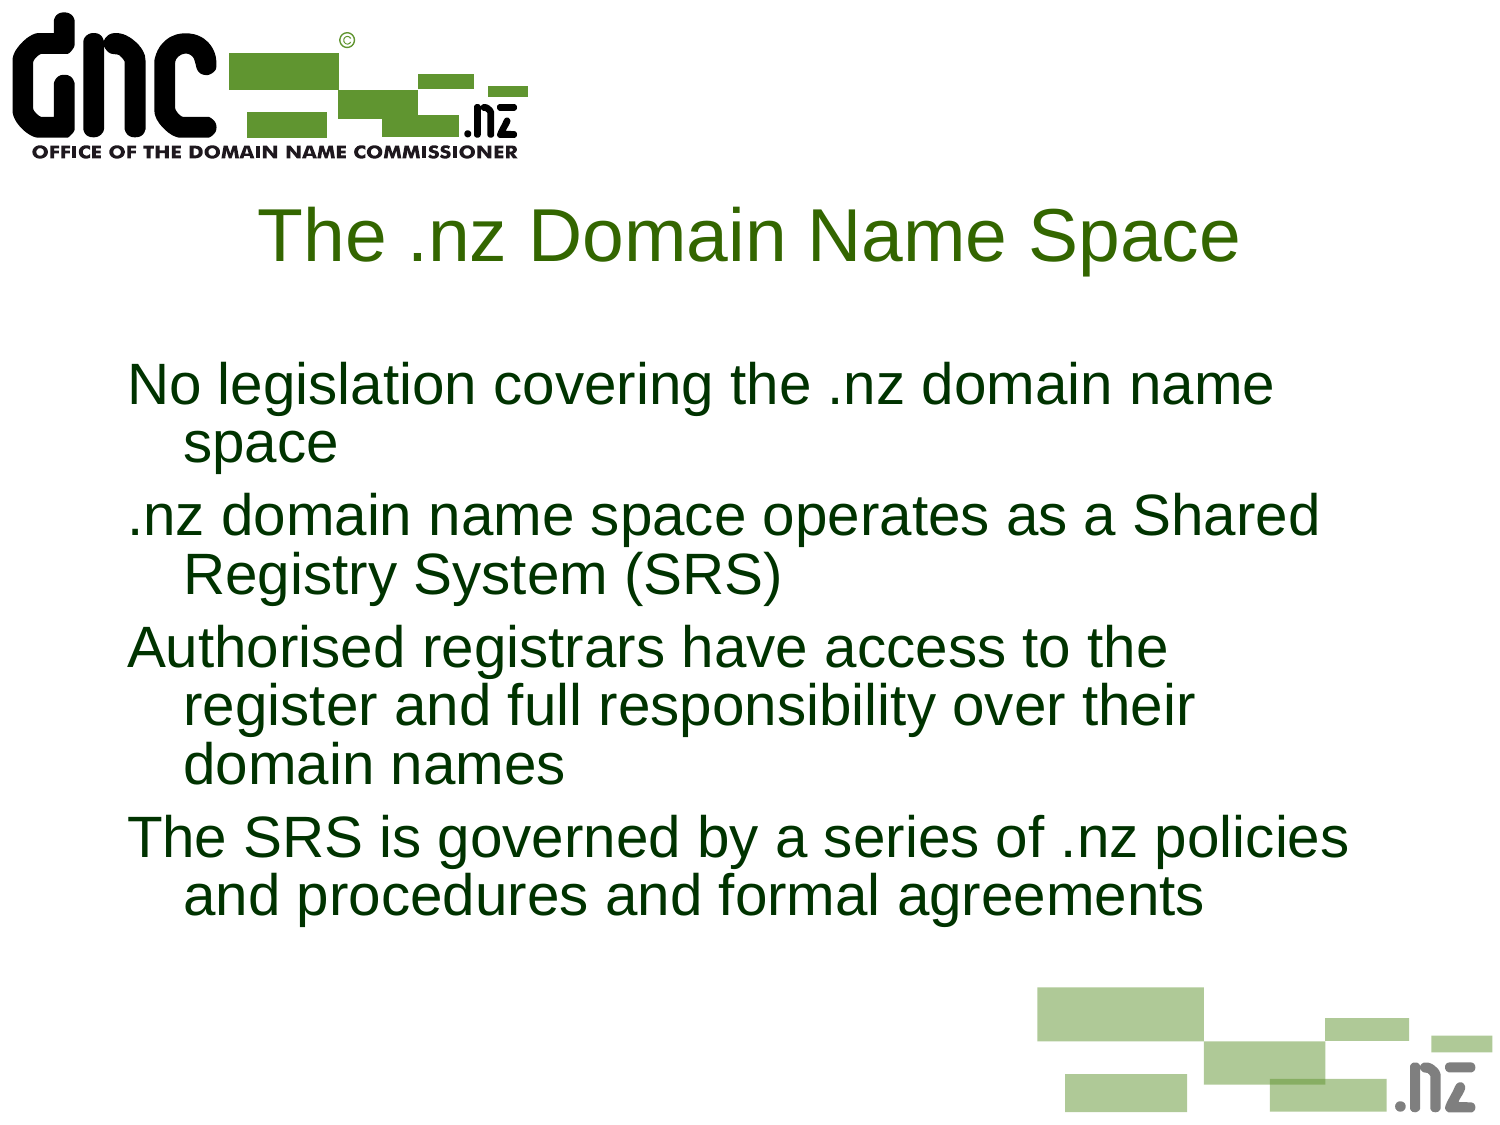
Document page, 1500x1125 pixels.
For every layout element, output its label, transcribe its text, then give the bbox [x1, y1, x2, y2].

title The .nz Domain Name Space [112, 160, 1388, 311]
list No legislation covering the .nz domain name space .nz domain name space operates as a Shared Registry System (SRS) Authorised registrars have access to the register and full responsibility over their domain names The SRS is governed by a series of .nz policies and procedures and formal agreements [112, 350, 1375, 1117]
